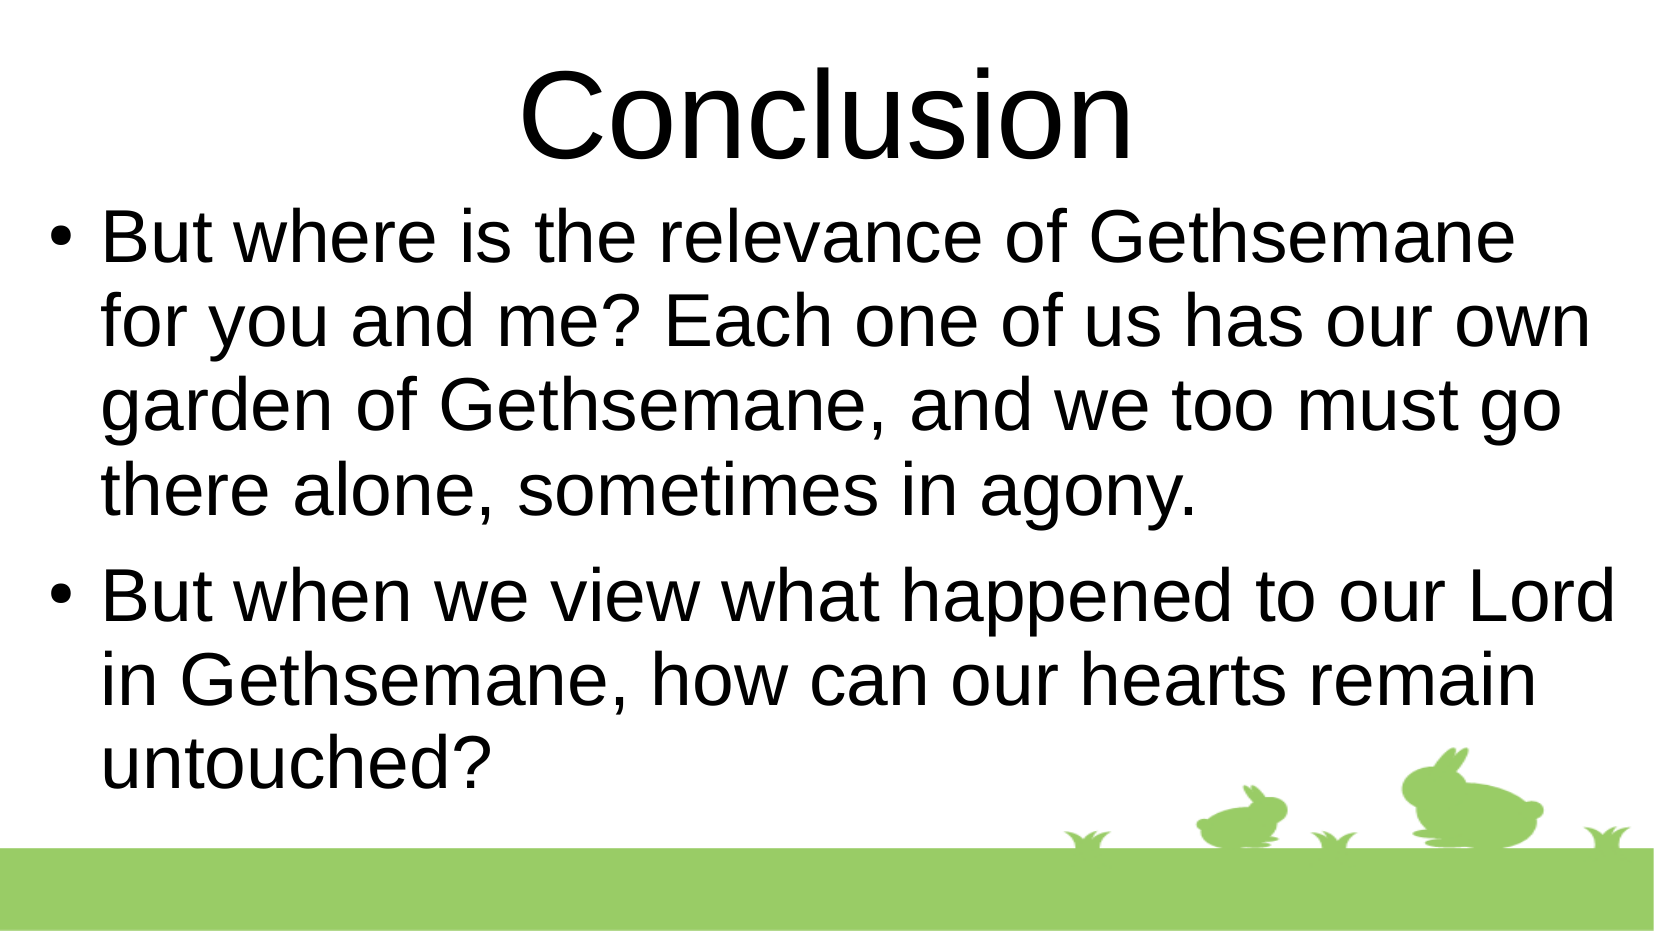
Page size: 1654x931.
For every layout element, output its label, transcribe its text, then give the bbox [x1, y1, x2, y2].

list But where is the relevance of Gethsemane for you and me? Each one of us has our own garden of Gethsemane, and we too must go there alone, sometimes in agony. But when we view what happened to our Lord in Gethsemane, how can our hearts remain untouched? [30, 195, 1621, 811]
picture [0, 0, 1654, 931]
title Conclusion [82, 37, 1571, 193]
